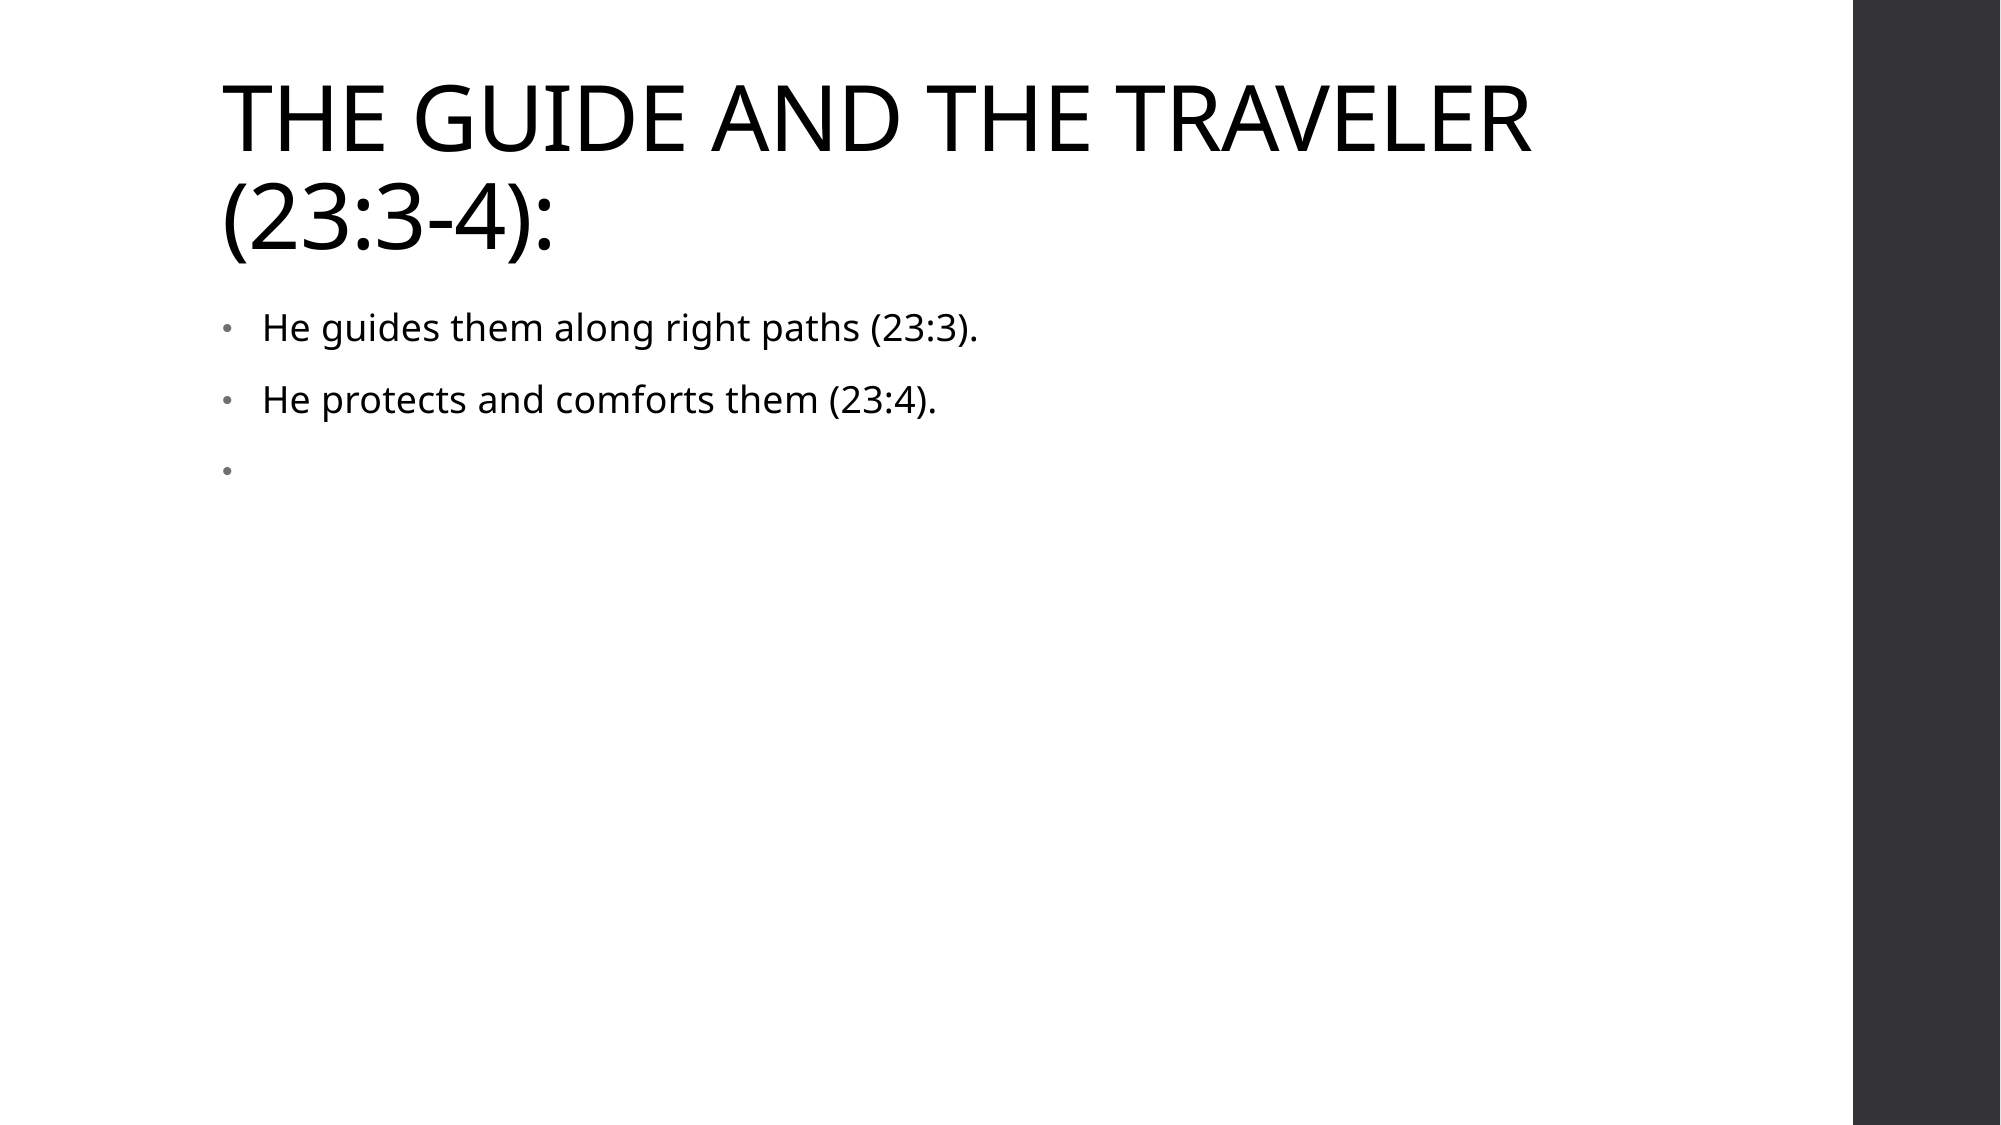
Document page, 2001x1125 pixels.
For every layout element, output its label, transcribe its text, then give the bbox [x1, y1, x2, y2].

title THE GUIDE AND THE TRAVELER (23:3-4): [206, 60, 1797, 278]
list He guides them along right paths (23:3). He protects and comforts them (23:4). [206, 299, 1617, 1014]
